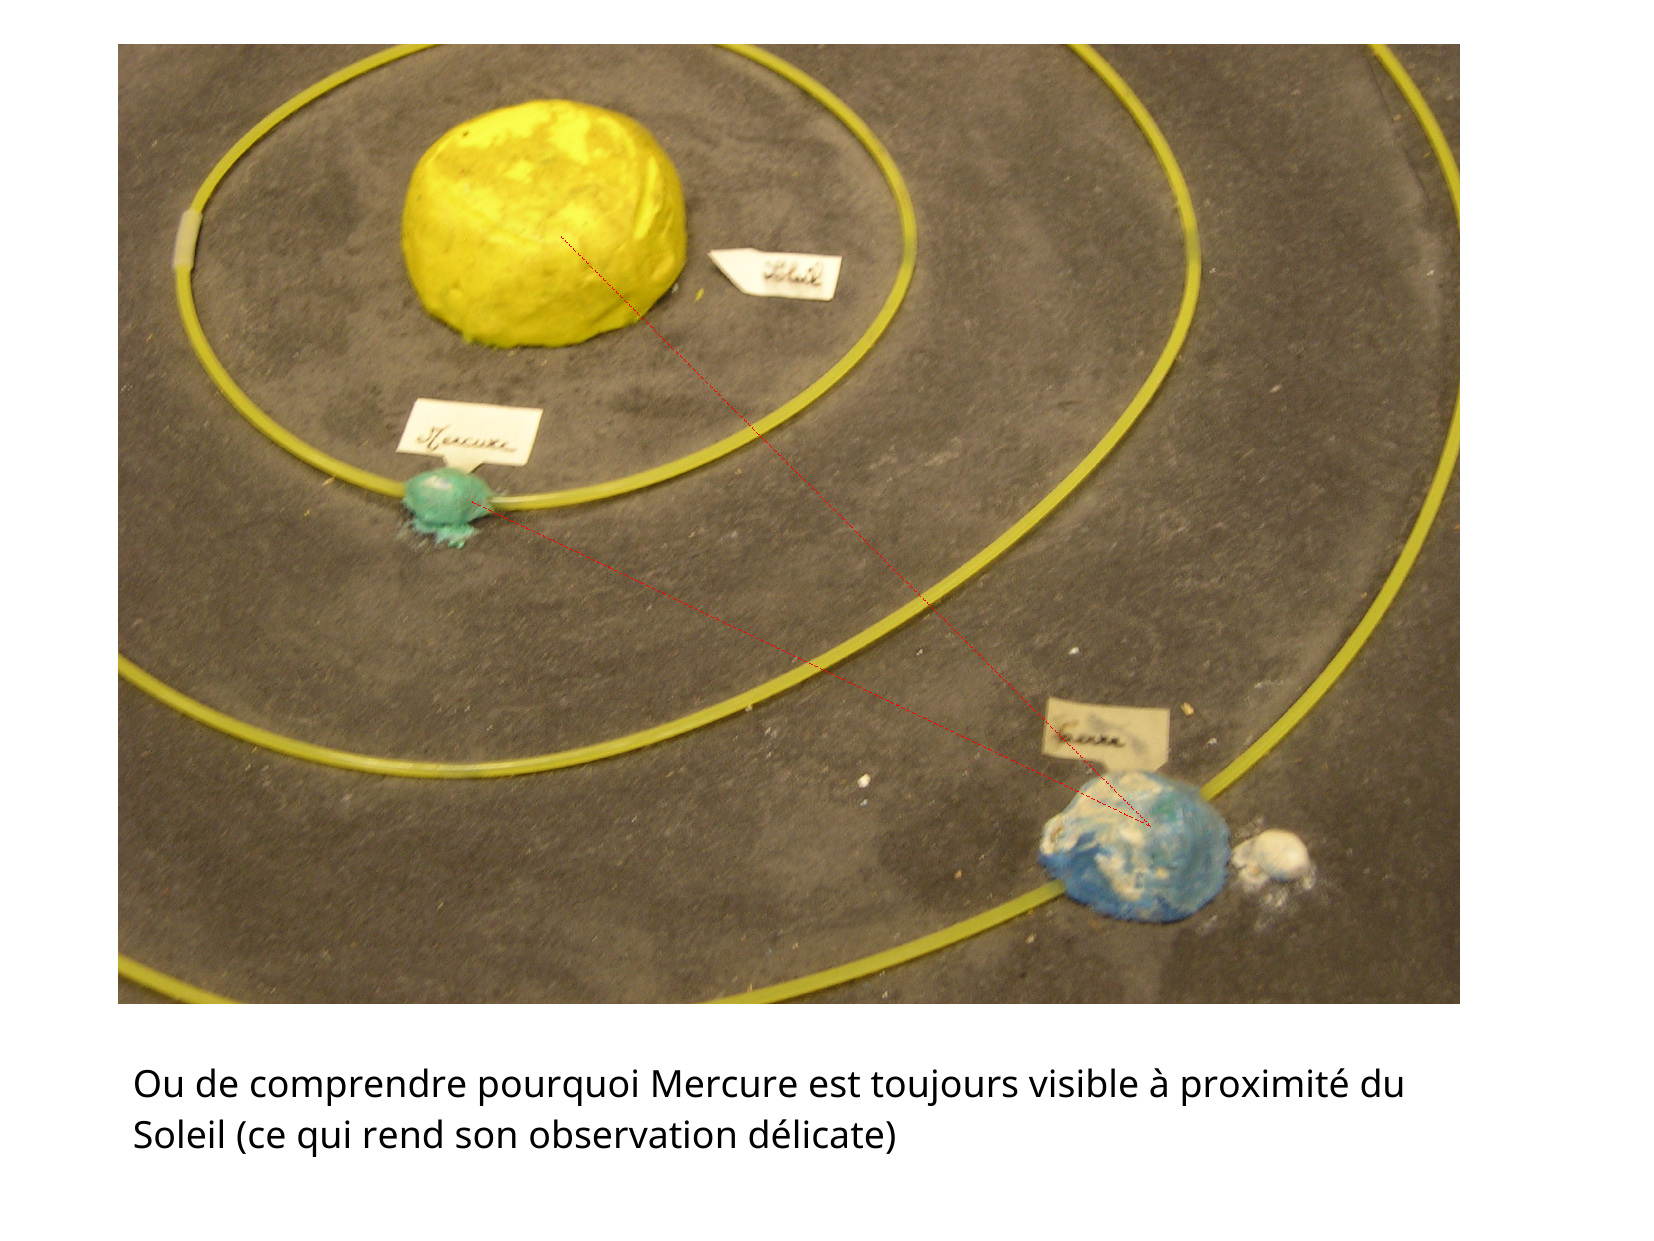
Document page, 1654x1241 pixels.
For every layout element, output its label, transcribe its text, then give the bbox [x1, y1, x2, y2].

picture [118, 44, 1460, 1004]
text_box Ou de comprendre pourquoi Mercure est toujours visible à proximité du Soleil (ce qui rend son observation délicate) [118, 1049, 1477, 1153]
